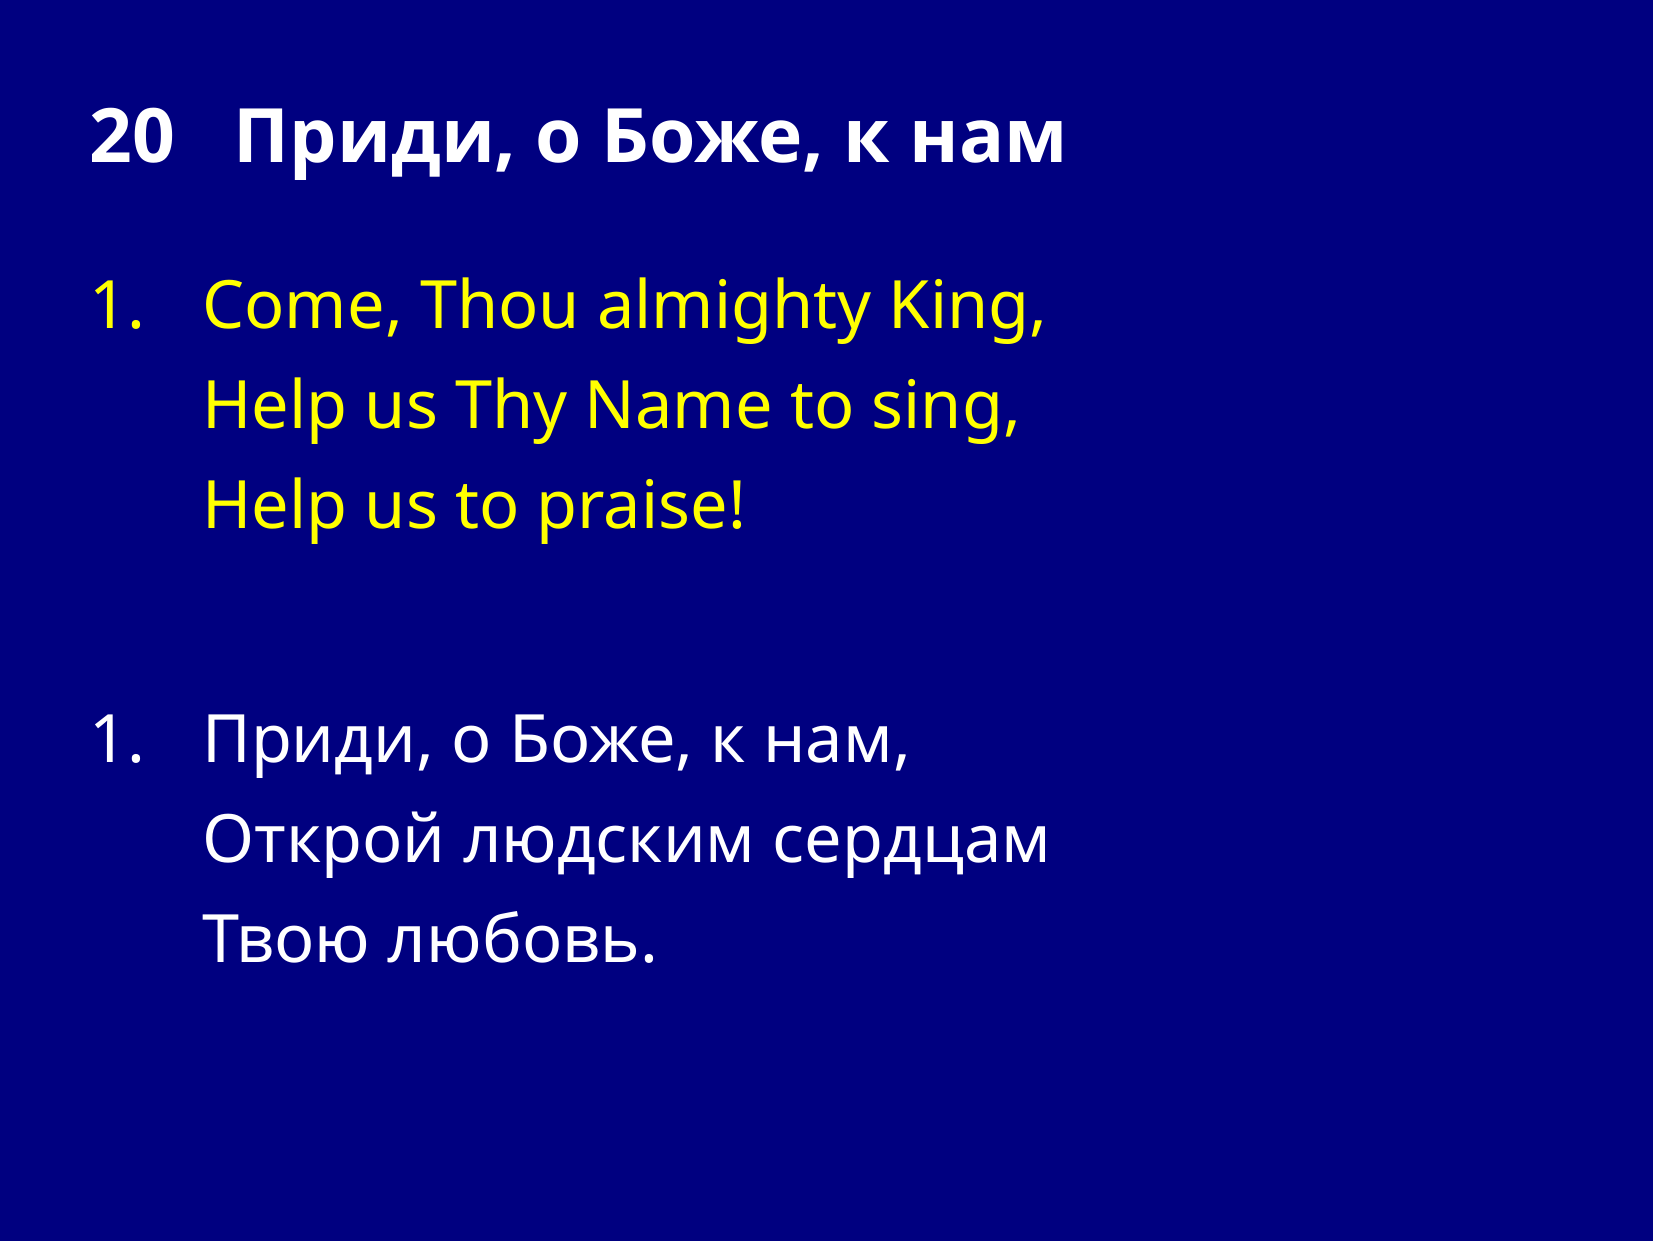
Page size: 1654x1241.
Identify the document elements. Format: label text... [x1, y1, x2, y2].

text_box 1. Come, Thou almighty King, Help us Thy Name to sing, Help us to praise! [75, 188, 1576, 638]
text_box 1. Приди, о Боже, к нам, Открой людским сердцам Твою любовь. [75, 675, 1576, 1163]
text_box 20 Приди, о Боже, к нам [75, 75, 1576, 188]
